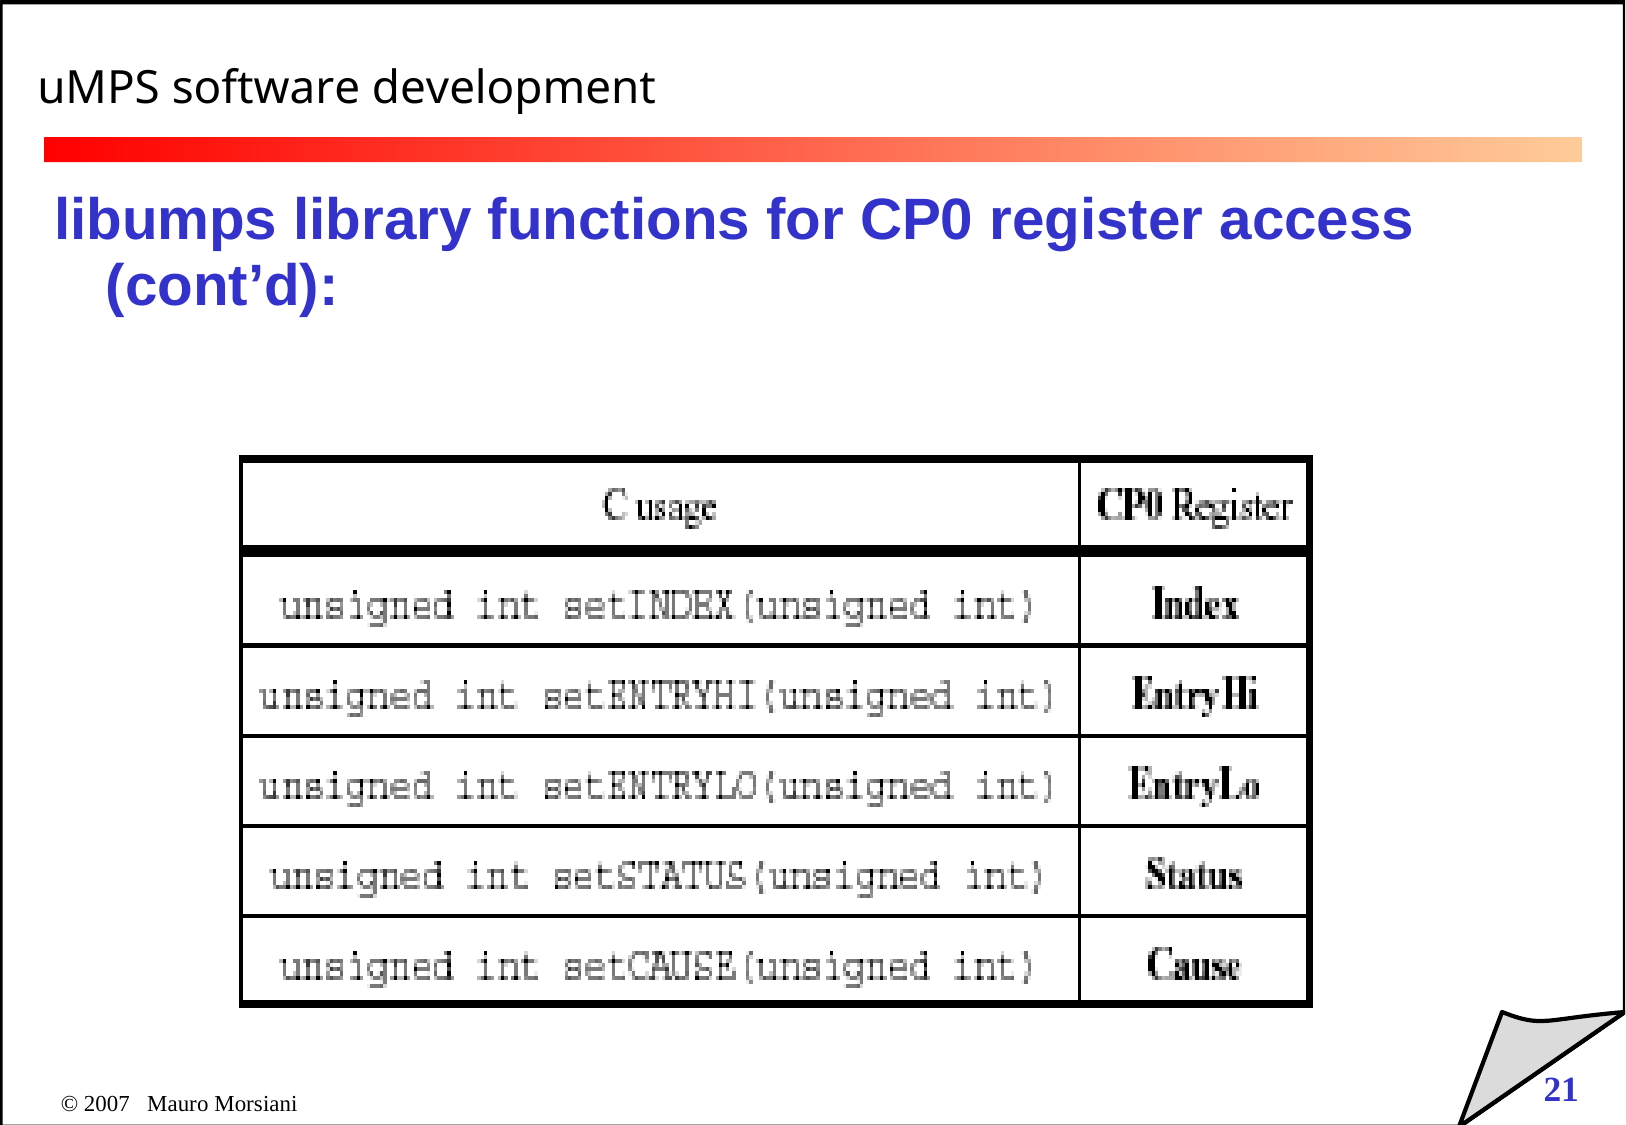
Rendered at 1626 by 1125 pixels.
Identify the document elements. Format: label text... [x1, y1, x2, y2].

title uMPS software development [37, 44, 1587, 130]
list libumps library functions for CP0 register access (cont’d): [54, 187, 1557, 492]
picture [233, 492, 1320, 1017]
